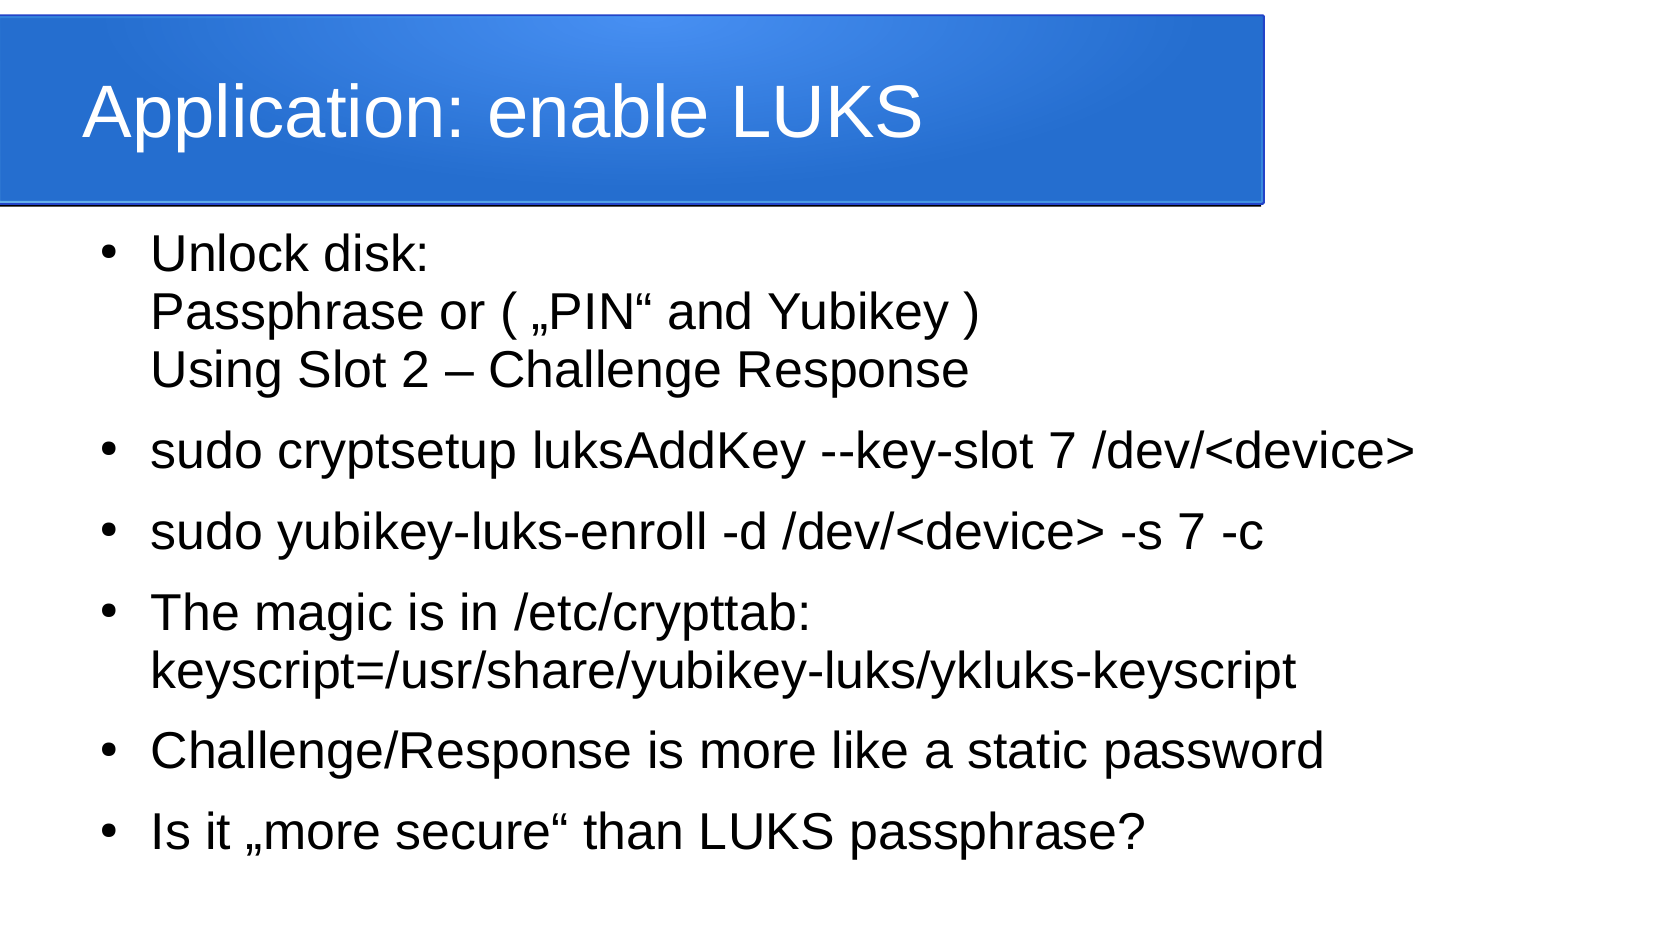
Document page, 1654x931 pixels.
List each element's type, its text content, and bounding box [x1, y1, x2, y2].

list Unlock disk: Passphrase or ( „PIN“ and Yubikey ) Using Slot 2 – Challenge Response sudo cryptsetup luksAddKey --key-slot 7 /dev/<device> sudo yubikey-luks-enroll -d /dev/<device> -s 7 -c The magic is in /etc/crypttab: keyscript=/usr/share/yubikey-luks/ykluks-keyscript Challenge/Response is more like a static password Is it „more secure“ than LUKS passphrase? [82, 224, 1571, 863]
title Application: enable LUKS [82, 35, 1235, 189]
